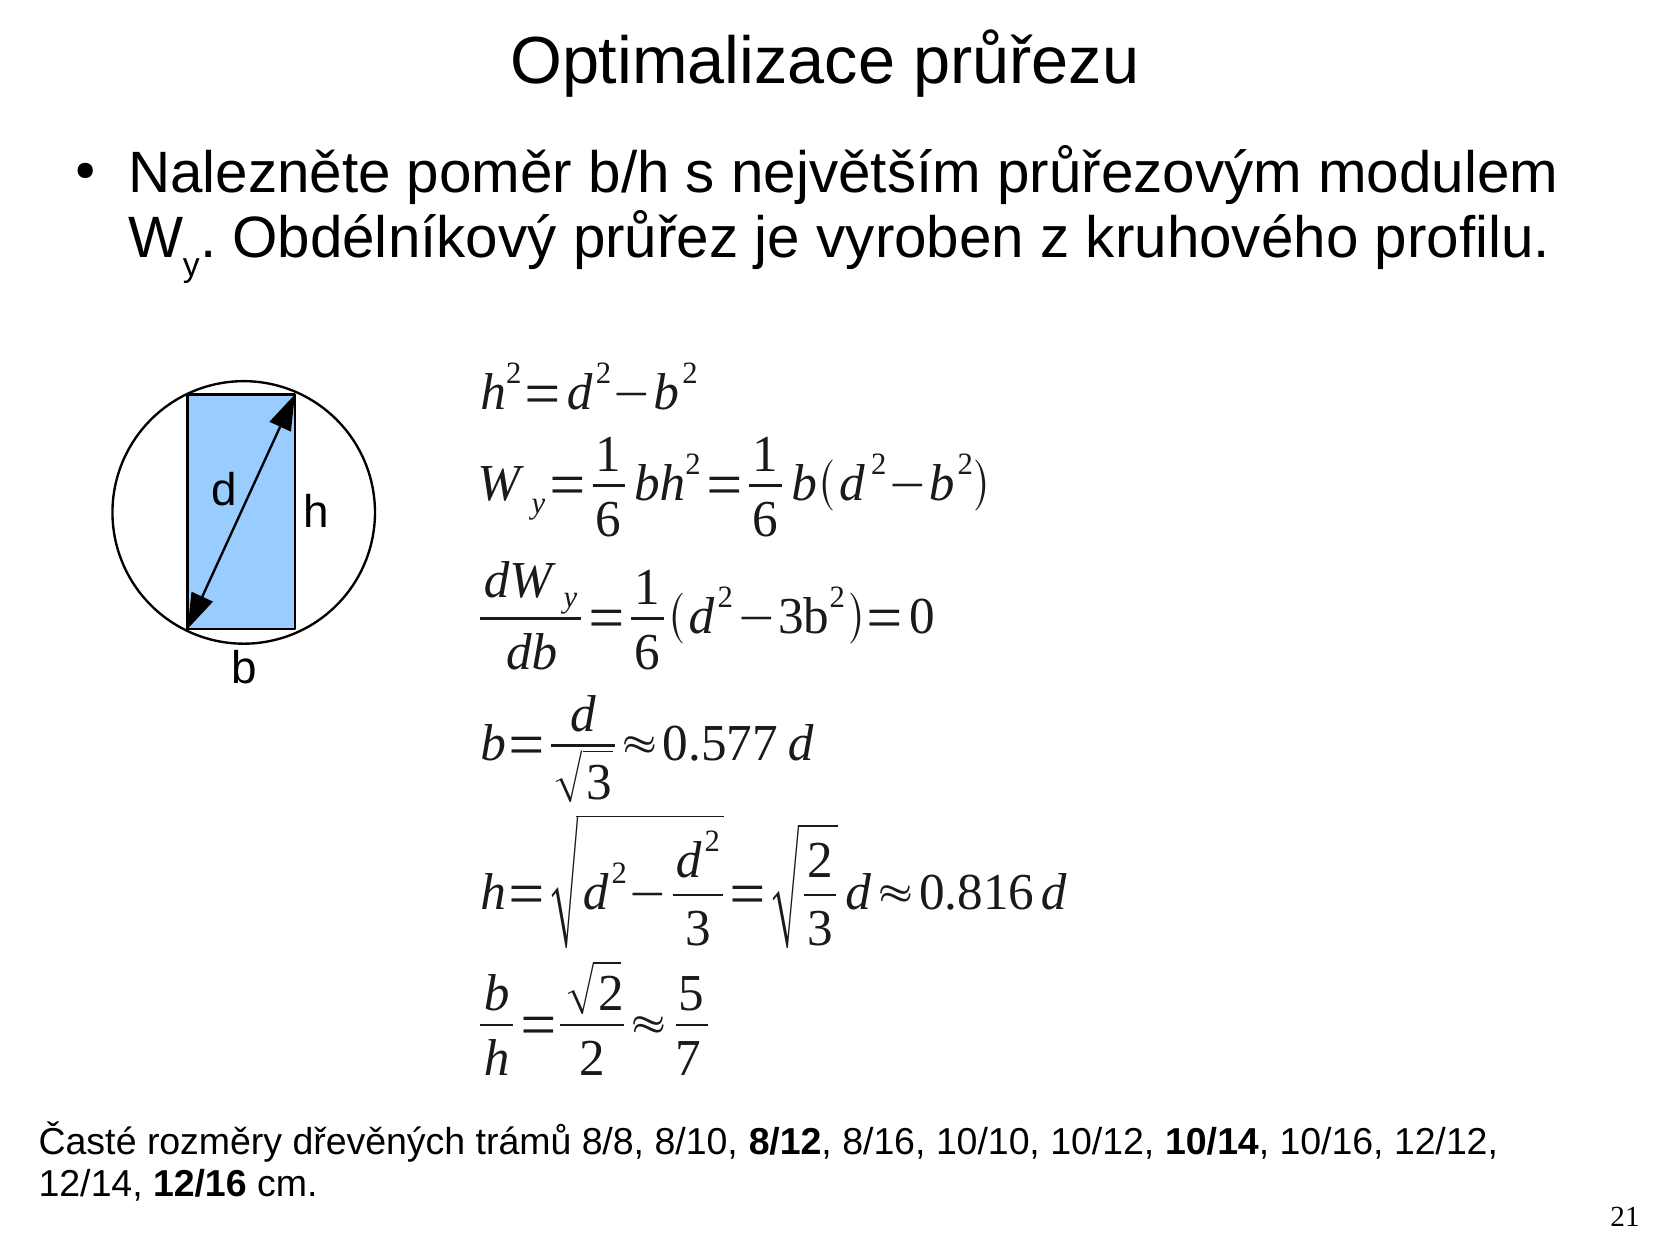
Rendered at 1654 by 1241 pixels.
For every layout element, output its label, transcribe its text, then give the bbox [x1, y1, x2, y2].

text_box h [288, 478, 344, 551]
chart [457, 357, 1080, 1087]
text_box d [196, 456, 252, 529]
text_box Časté rozměry dřevěných trámů 8/8, 8/10, 8/12, 8/16, 10/10, 10/12, 10/14, 10/16, 12/12, 12/14, 12/16 cm. [23, 1113, 1576, 1225]
list Nalezněte poměr b/h s největším průřezovým modulem Wy. Obdélníkový průřez je vyroben z kruhového profilu. [57, 140, 1608, 959]
text_box [187, 394, 294, 624]
text_box b [217, 634, 273, 707]
title Optimalizace průřezu [37, 8, 1613, 113]
text_box [189, 404, 295, 629]
